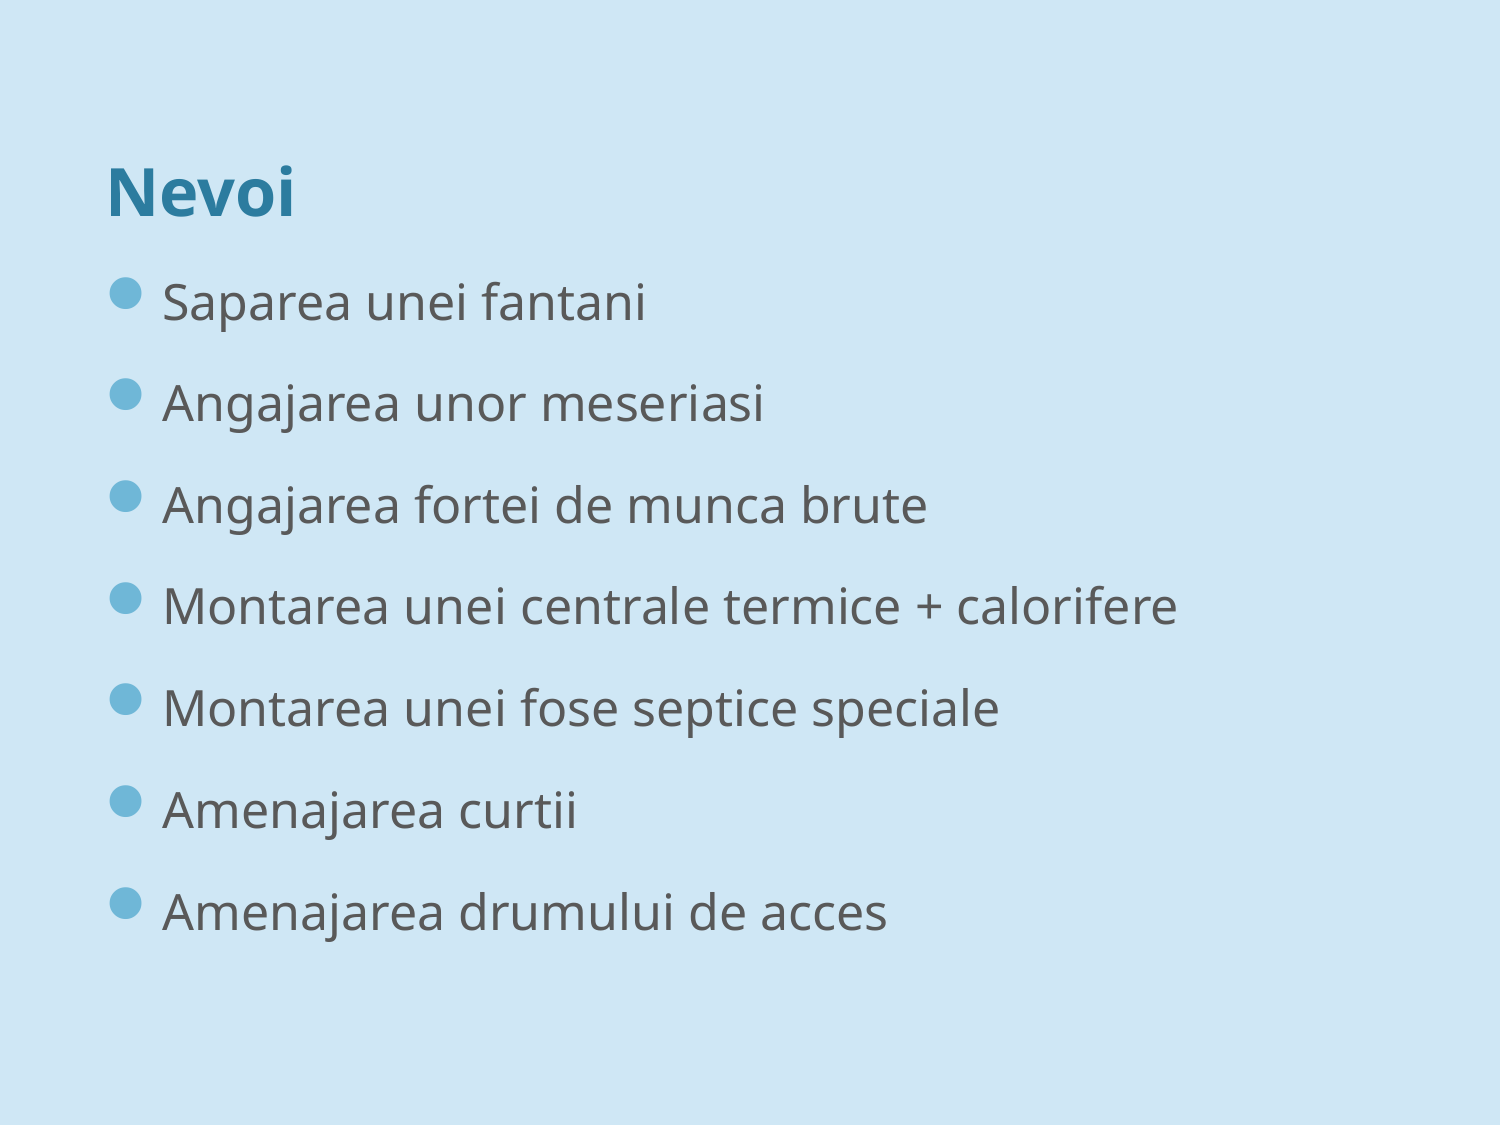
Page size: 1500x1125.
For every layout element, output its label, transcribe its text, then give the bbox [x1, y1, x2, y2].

title Nevoi [90, 17, 1410, 237]
list Saparea unei fantani Angajarea unor meseriasi Angajarea fortei de munca brute Montarea unei centrale termice + calorifere Montarea unei fose septice speciale Amenajarea curtii Amenajarea drumului de acces [90, 262, 1410, 1125]
